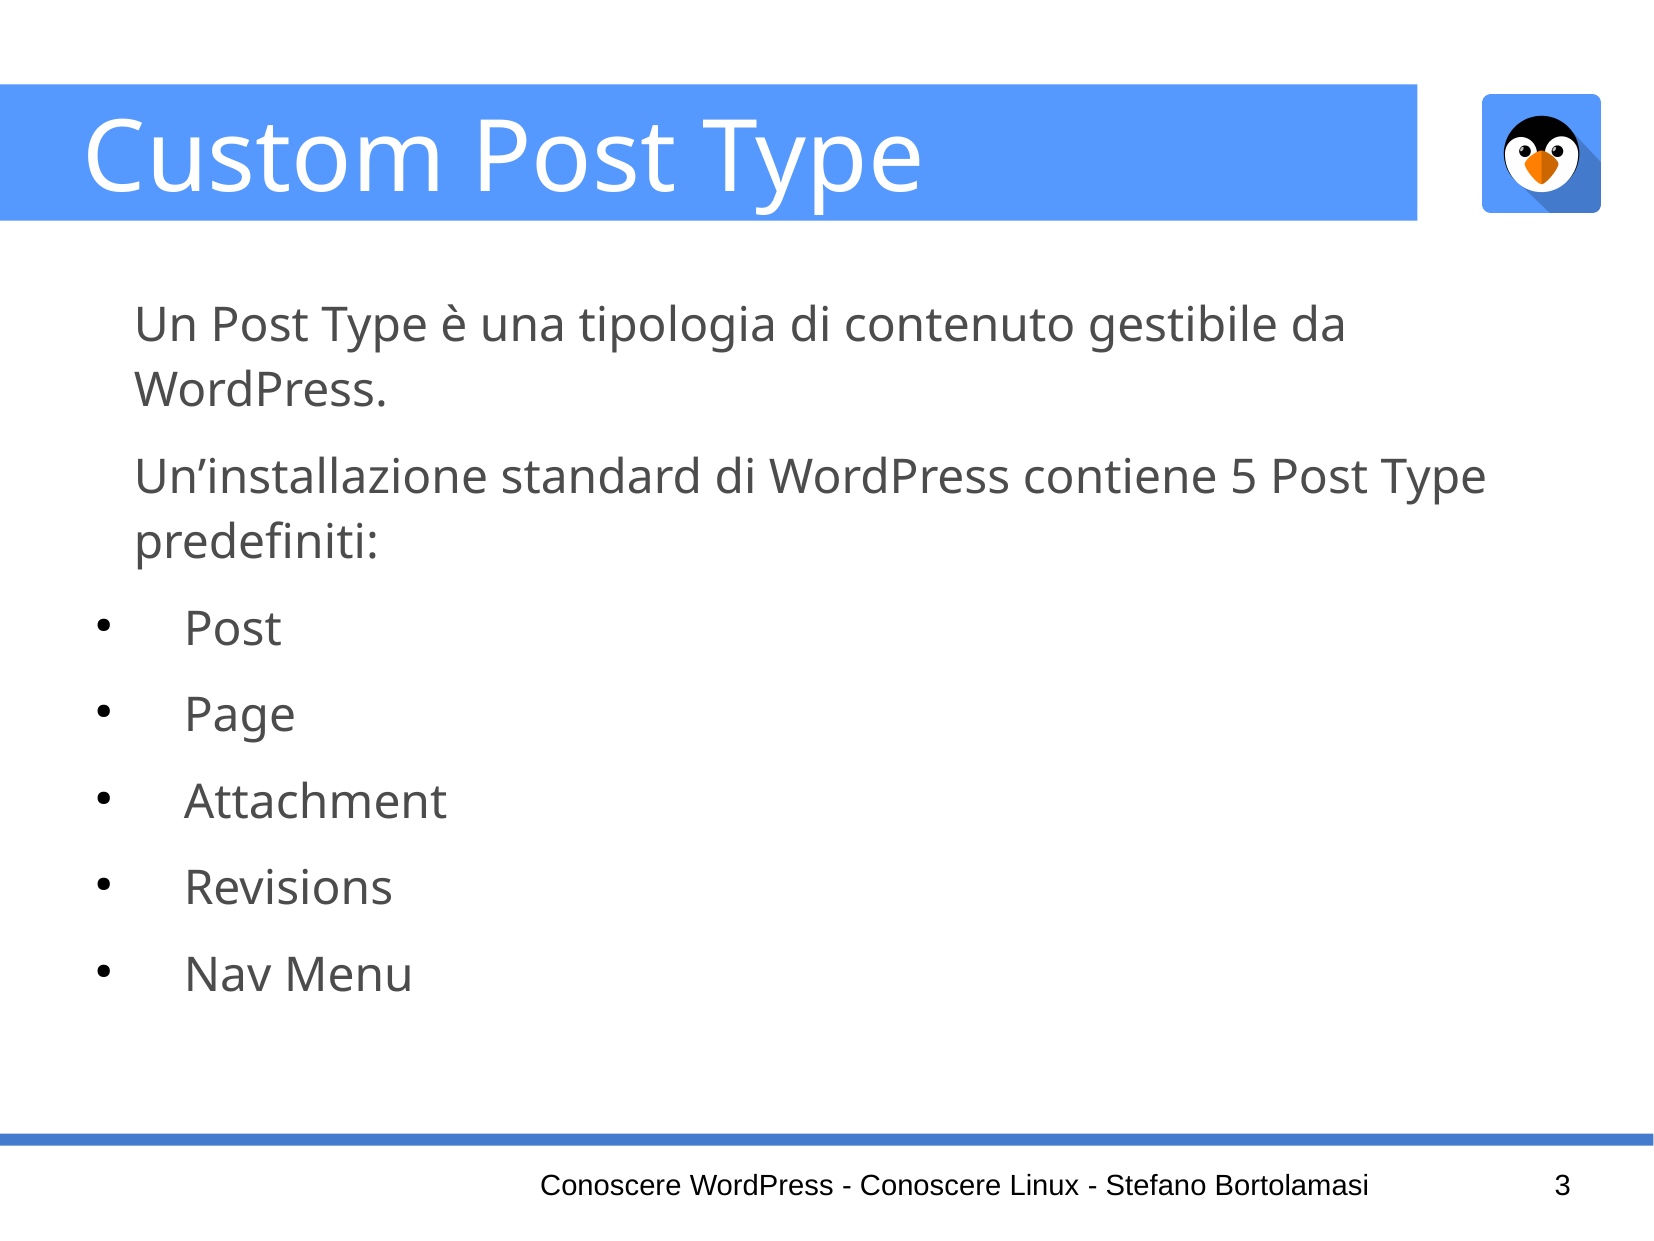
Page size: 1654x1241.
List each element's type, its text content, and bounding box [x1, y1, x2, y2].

list Un Post Type è una tipologia di contenuto gestibile da WordPress. Un’installazione standard di WordPress contiene 5 Post Type predefiniti: Post Page Attachment Revisions Nav Menu [82, 290, 1538, 1010]
picture [1482, 94, 1601, 213]
title Custom Post Type [0, 94, 1418, 211]
